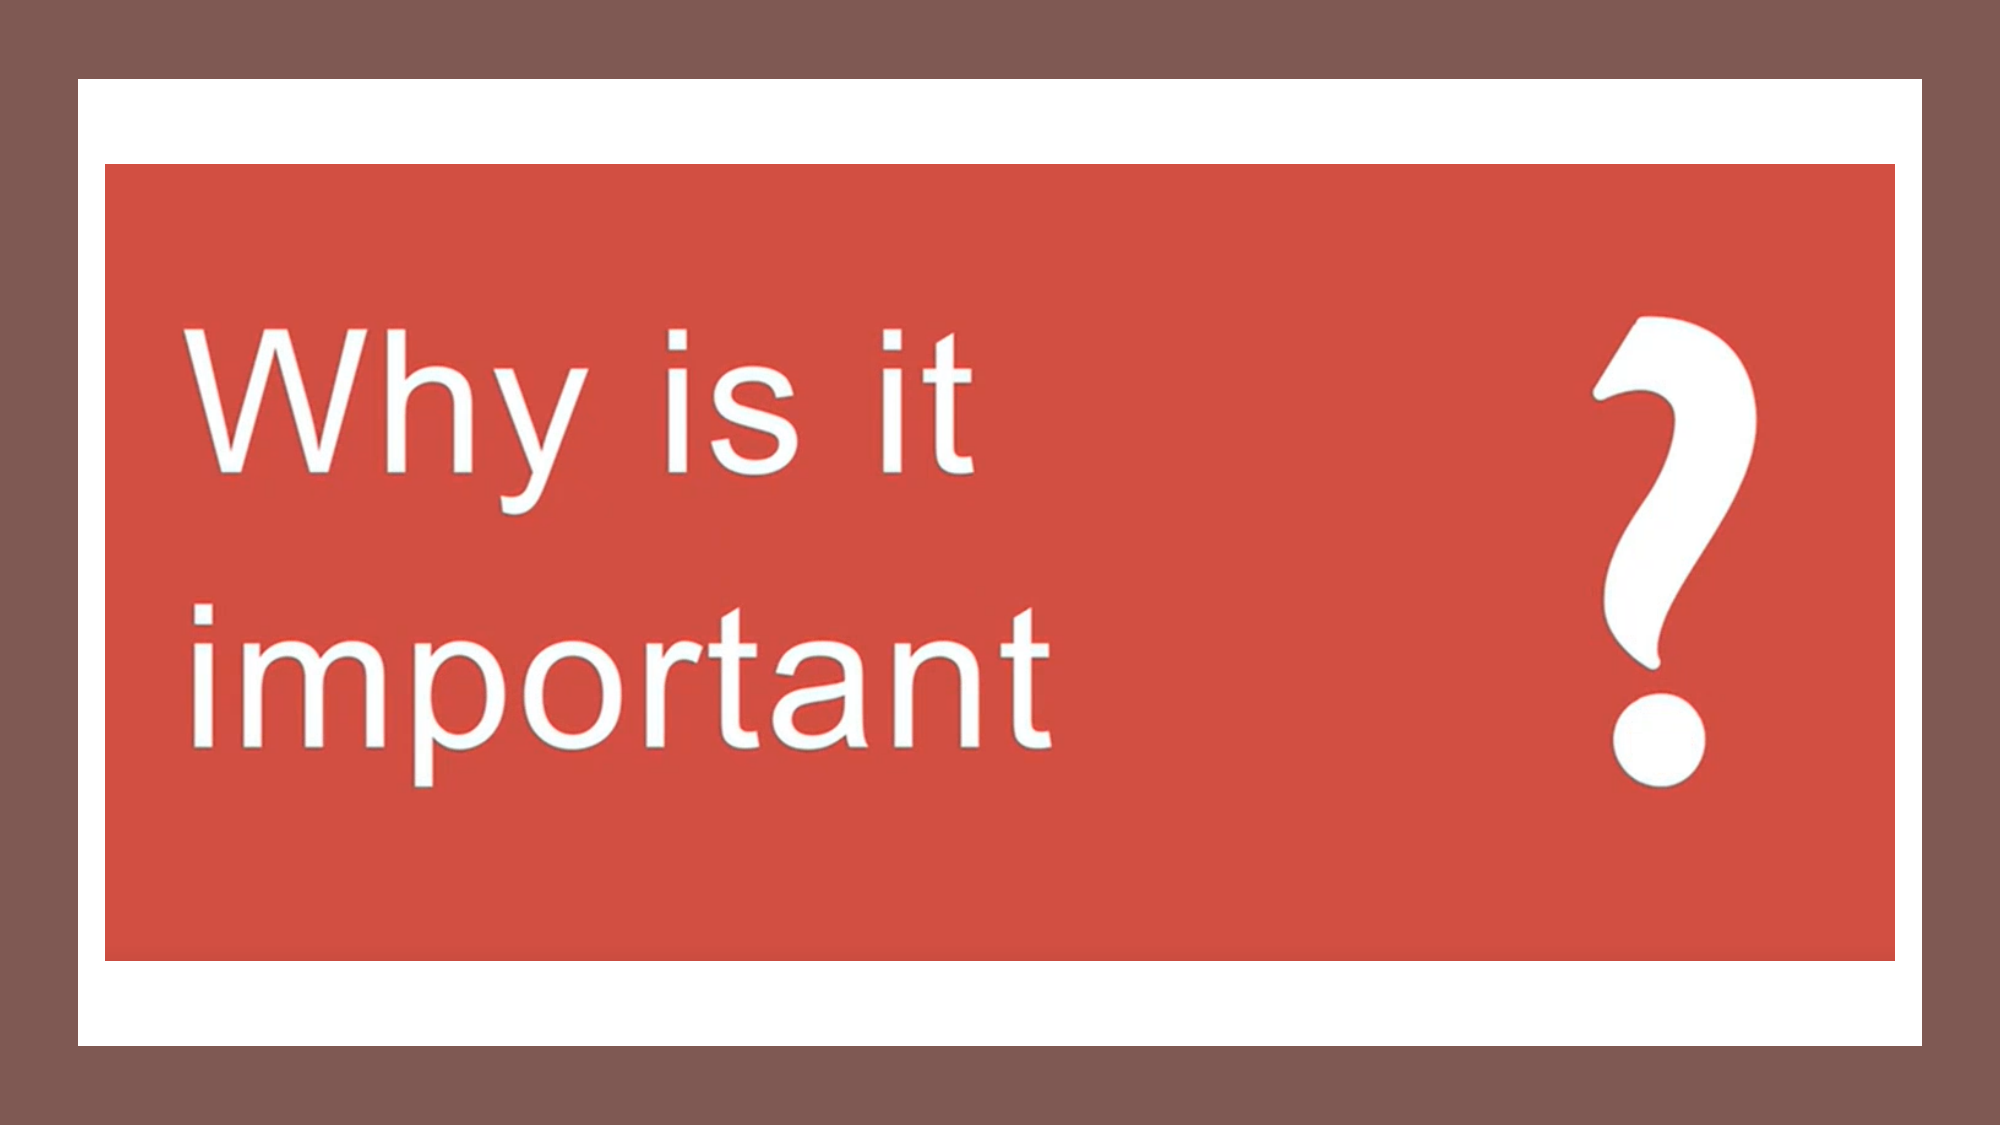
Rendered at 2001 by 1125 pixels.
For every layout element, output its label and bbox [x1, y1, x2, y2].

picture [105, 164, 1895, 961]
text_box [0, 0, 2000, 1125]
